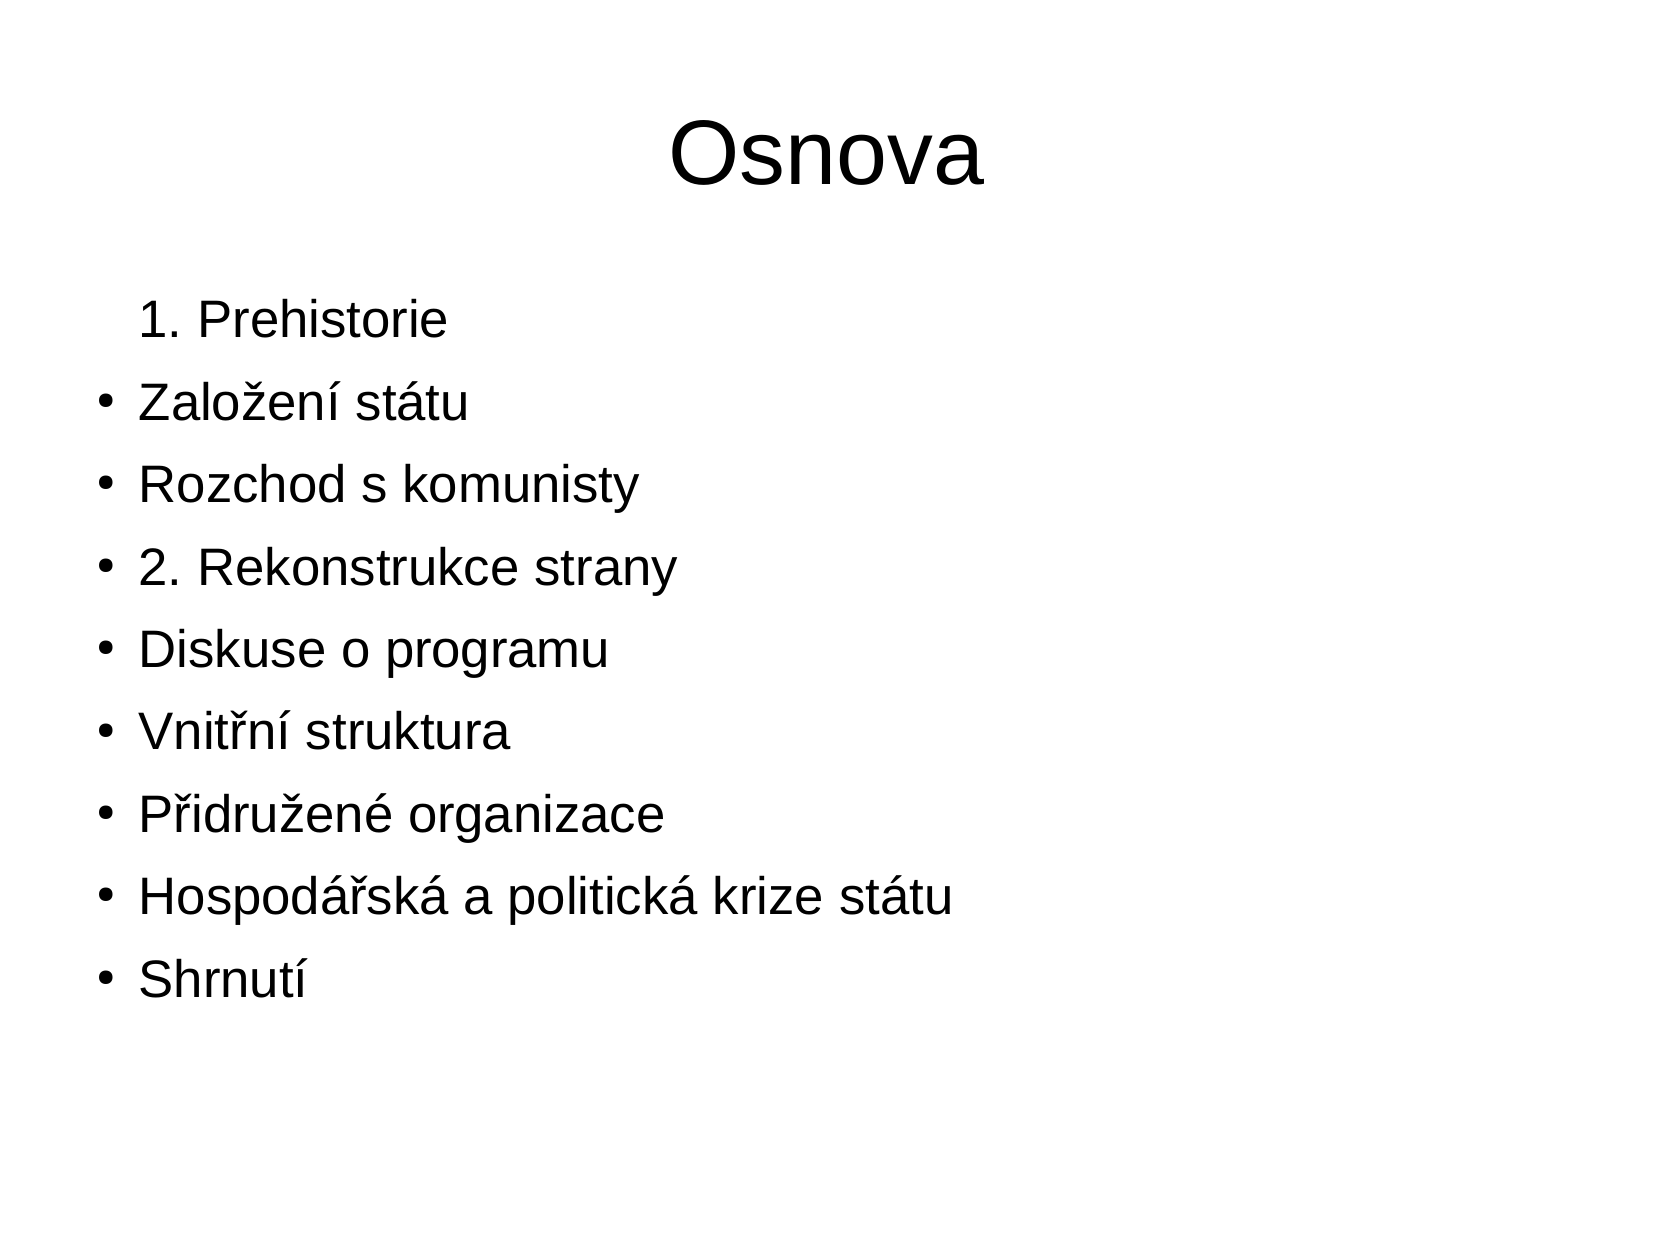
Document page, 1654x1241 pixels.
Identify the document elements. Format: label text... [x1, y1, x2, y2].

title Osnova [82, 49, 1571, 257]
list 1. Prehistorie Založení státu Rozchod s komunisty 2. Rekonstrukce strany Diskuse o programu Vnitřní struktura Přidružené organizace Hospodářská a politická krize státu Shrnutí [82, 290, 1571, 1010]
